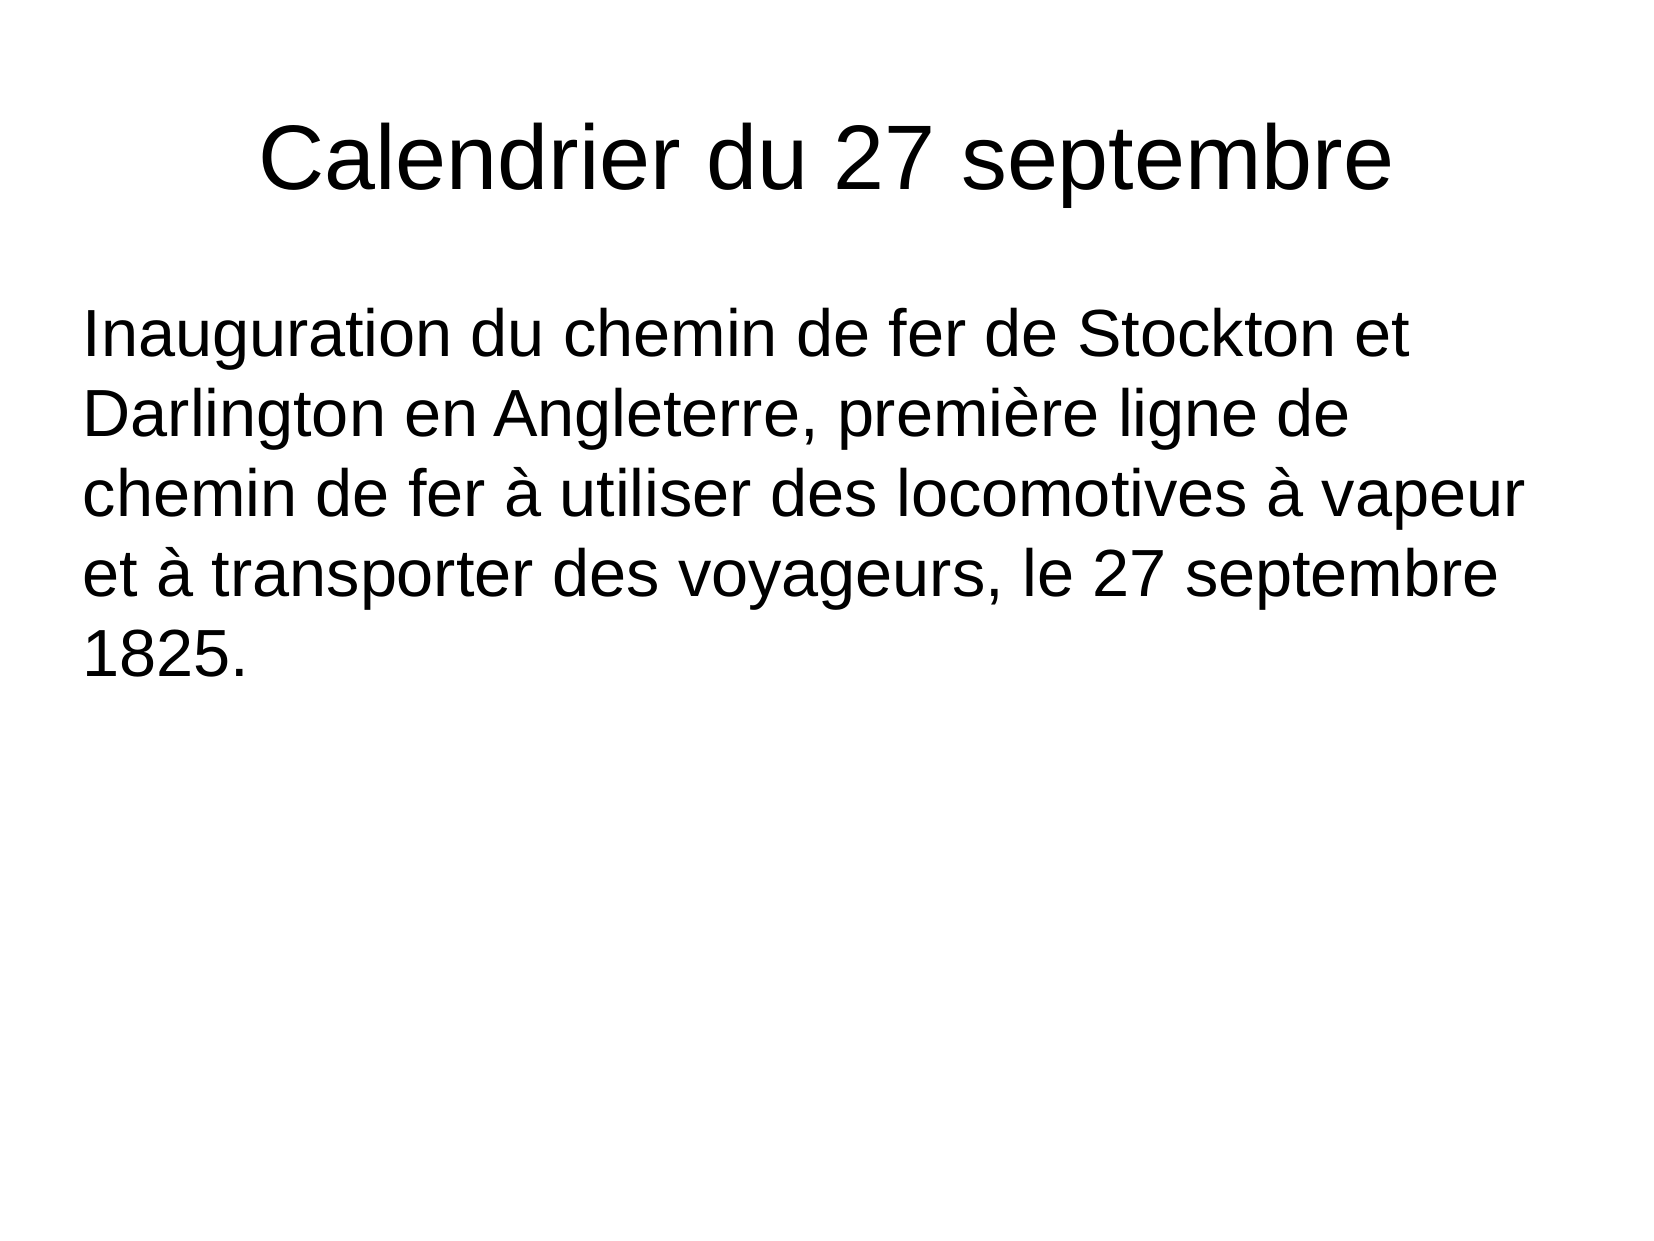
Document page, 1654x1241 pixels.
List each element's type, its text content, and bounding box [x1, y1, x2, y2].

list Inauguration du chemin de fer de Stockton et Darlington en Angleterre, première ligne de chemin de fer à utiliser des locomotives à vapeur et à transporter des voyageurs, le 27 septembre 1825. [82, 290, 1571, 749]
title Calendrier du 27 septembre [82, 49, 1571, 257]
